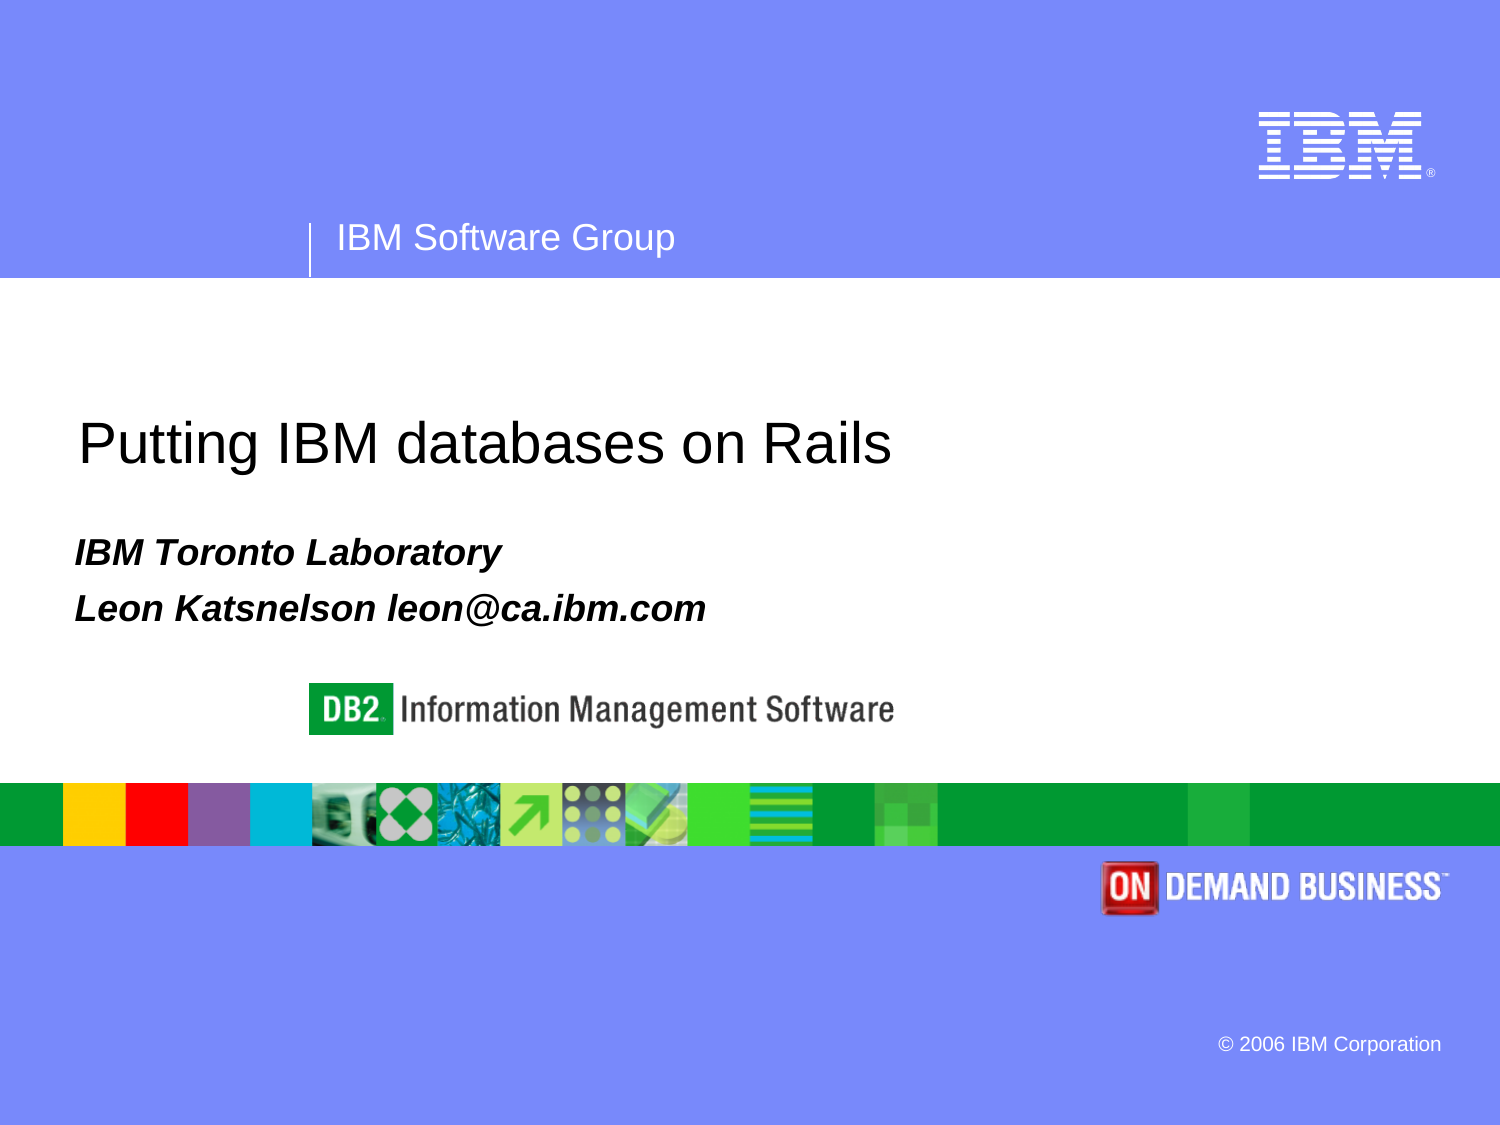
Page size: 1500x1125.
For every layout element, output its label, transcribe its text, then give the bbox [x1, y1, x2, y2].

picture [1258, 112, 1424, 179]
subtitle IBM Toronto Laboratory Leon Katsnelson leon@ca.ibm.com [59, 527, 1365, 643]
picture [0, 783, 1500, 846]
title Putting IBM databases on Rails [64, 409, 1369, 488]
picture [309, 683, 888, 735]
picture [1095, 857, 1450, 923]
